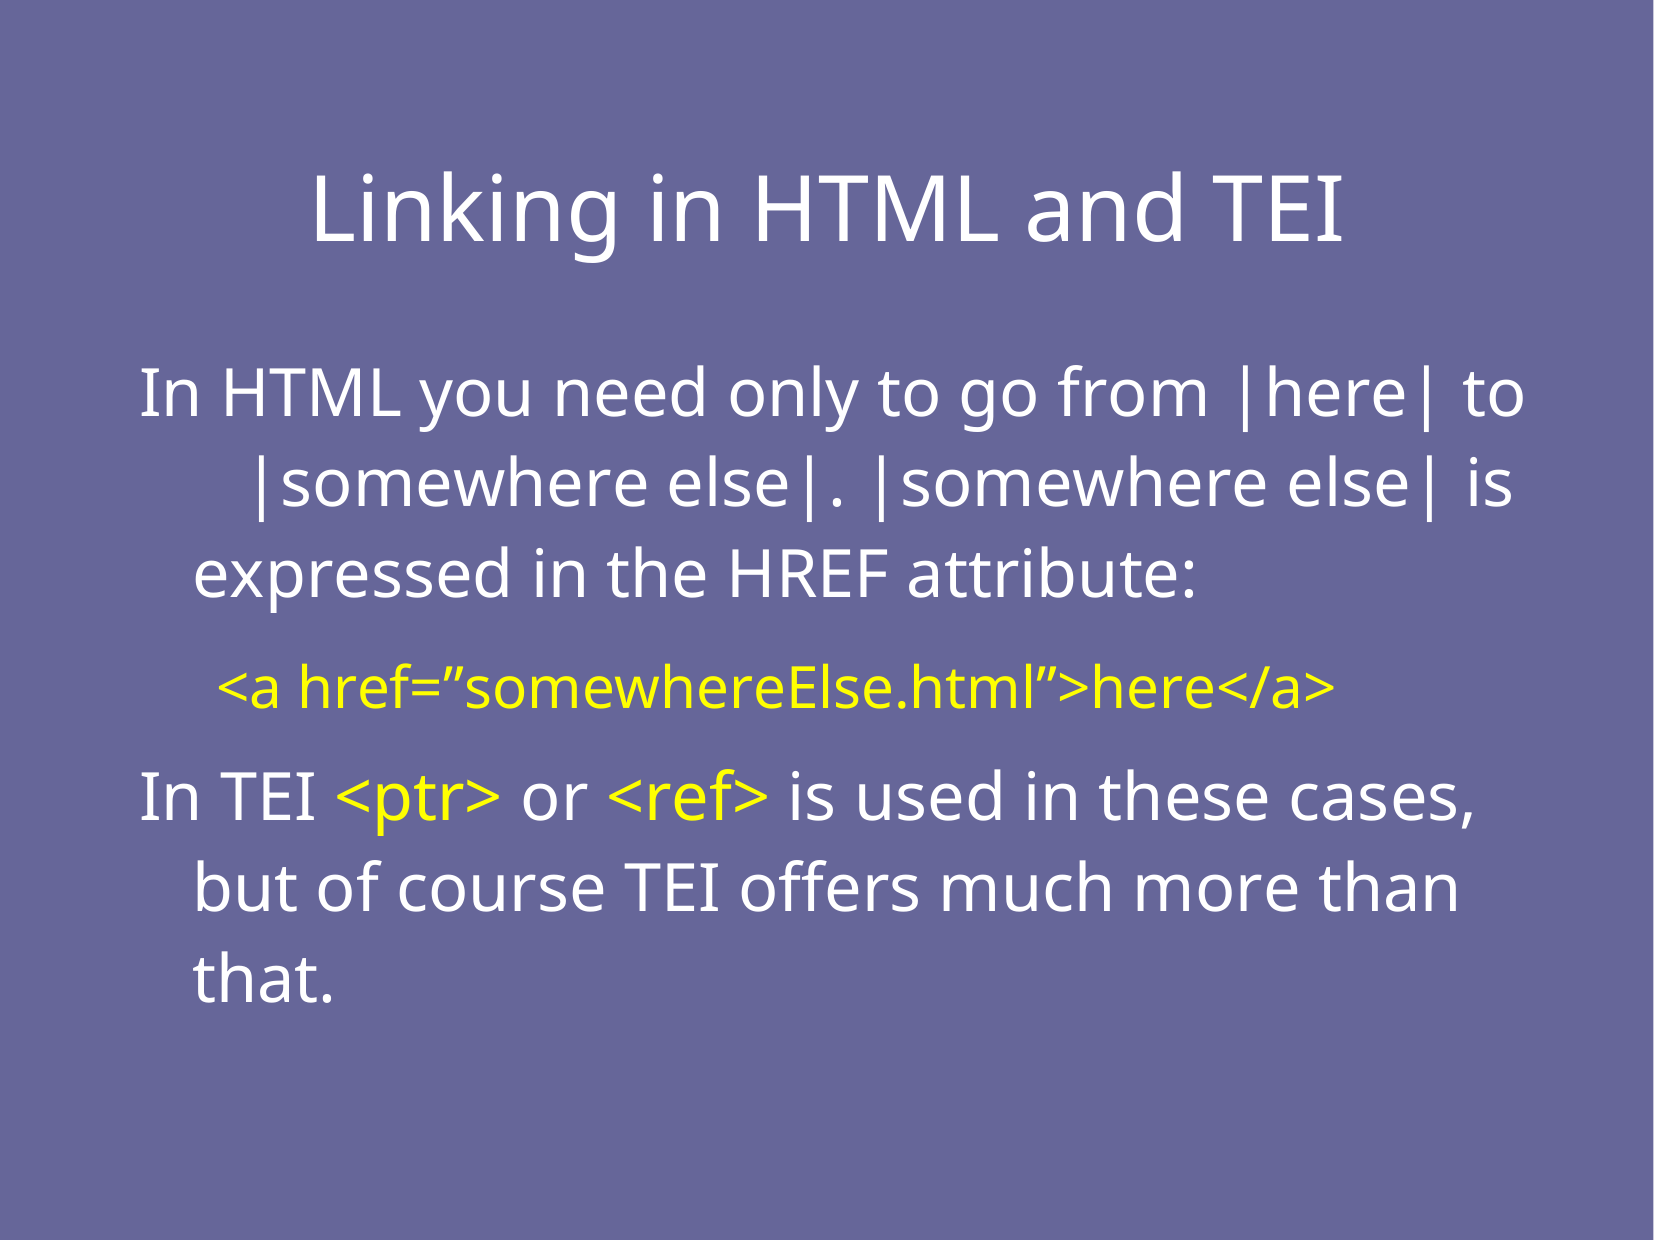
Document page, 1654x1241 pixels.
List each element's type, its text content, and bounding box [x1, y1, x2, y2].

title Linking in HTML and TEI [121, 102, 1534, 310]
list In HTML you need only to go from |here| to |somewhere else|. |somewhere else| is expressed in the HREF attribute: <a href=”somewhereElse.html”>here</a> In TEI <ptr> or <ref> is used in these cases, but of course TEI offers much more than that. [121, 344, 1534, 1127]
